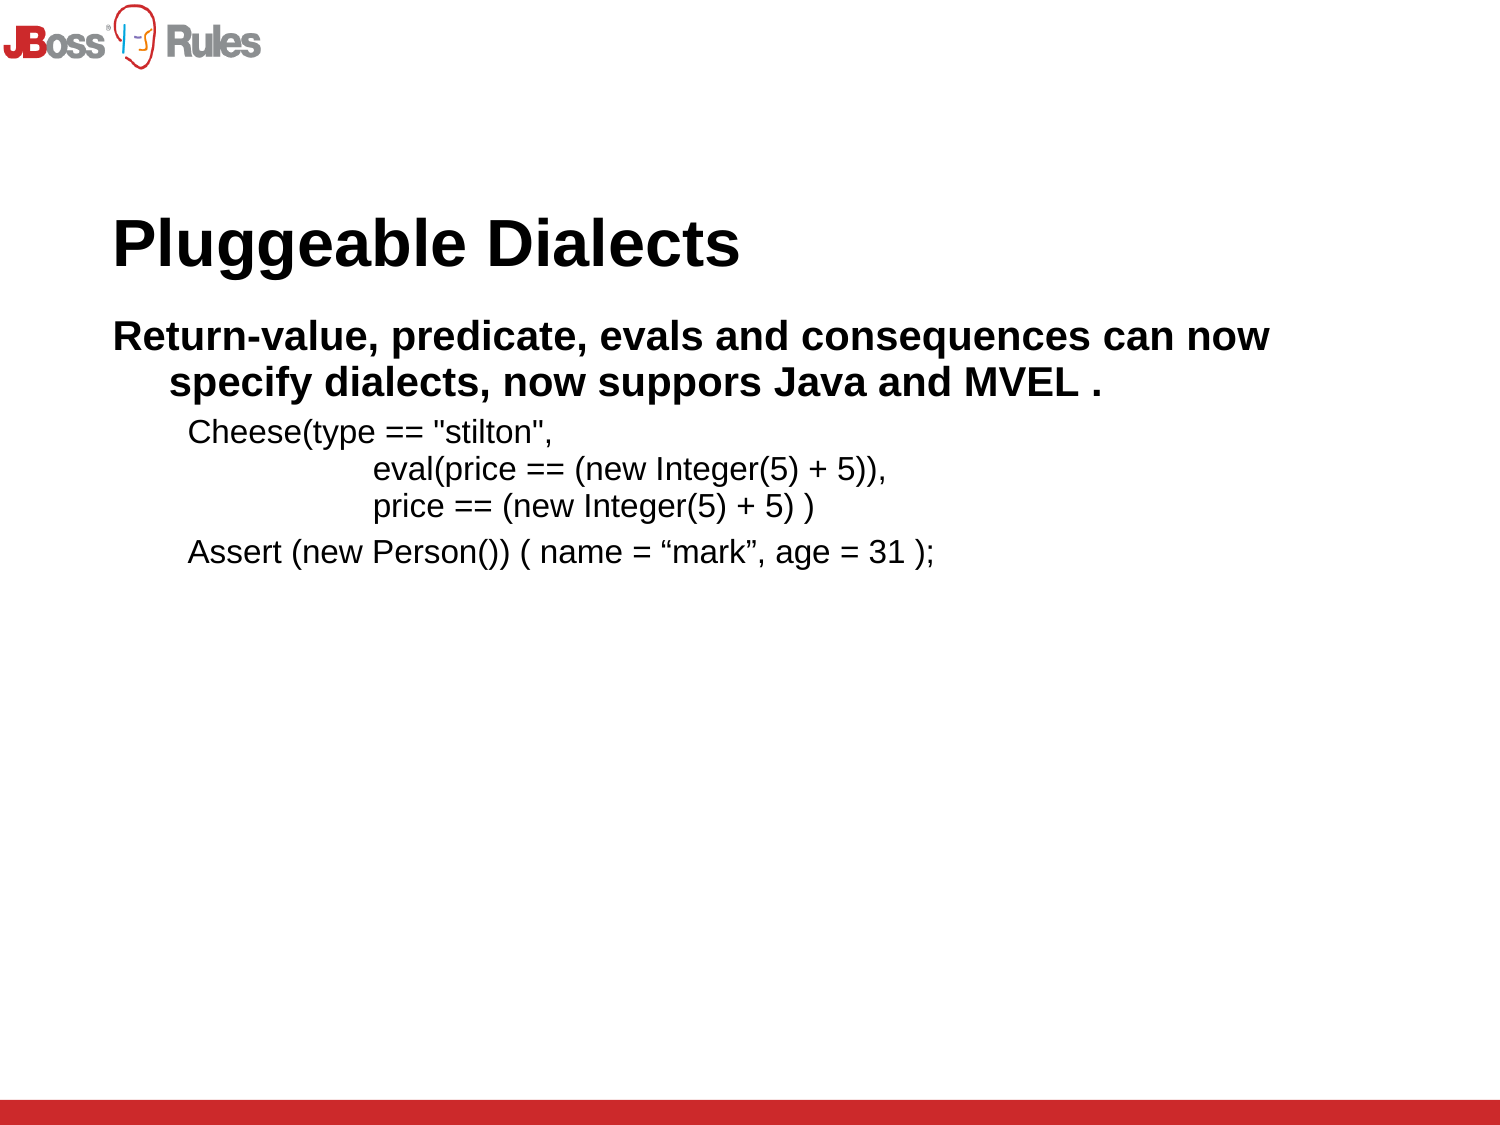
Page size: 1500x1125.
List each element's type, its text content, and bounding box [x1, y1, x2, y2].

picture [0, 0, 266, 73]
list Return-value, predicate, evals and consequences can now specify dialects, now suppors Java and MVEL . Cheese(type == "stilton", eval(price == (new Integer(5) + 5)), price == (new Integer(5) + 5) ) Assert (new Person()) ( name = “mark”, age = 31 ); [112, 312, 1388, 973]
title Pluggeable Dialects [112, 194, 1388, 293]
